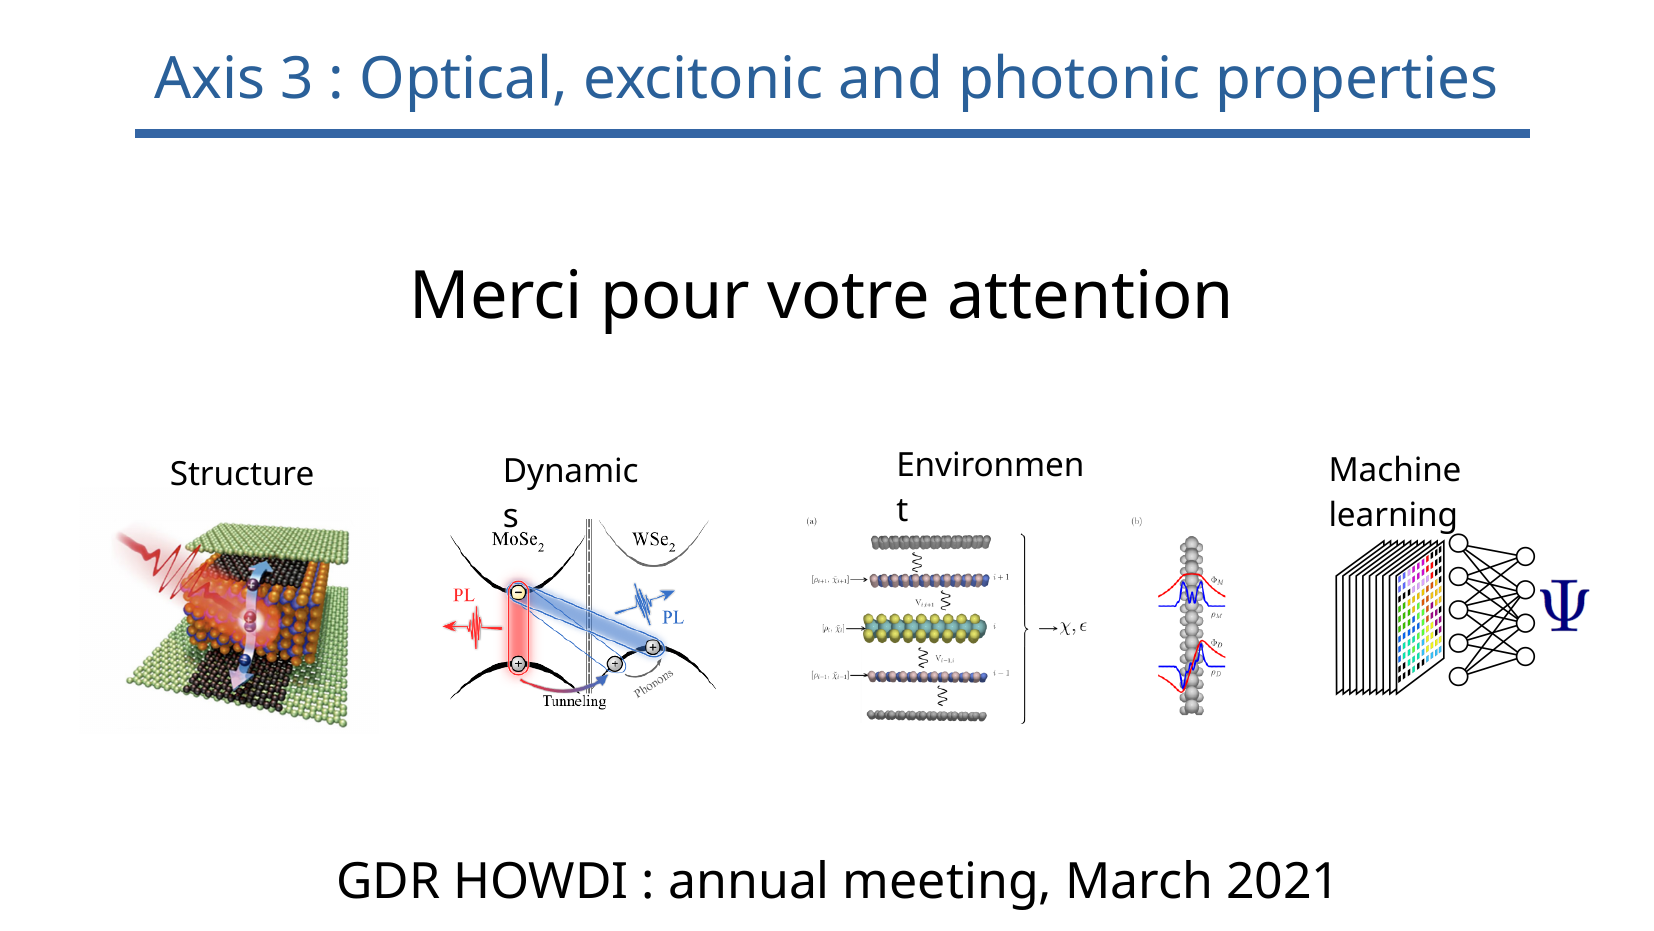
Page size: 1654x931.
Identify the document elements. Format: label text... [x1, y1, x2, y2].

text_box Dynamics [488, 439, 663, 499]
text_box GDR HOWDI : annual meeting, March 2021 [118, 837, 1559, 931]
text_box Structure [155, 442, 330, 502]
picture [79, 487, 379, 734]
picture [388, 514, 771, 715]
picture [797, 512, 1249, 724]
text_box Machine learning [1313, 438, 1611, 498]
text_box Merci pour votre attention [147, 240, 1498, 347]
title Axis 3 : Optical, excitonic and photonic properties [82, 26, 1571, 126]
text_box Environment [881, 433, 1103, 494]
picture [1324, 520, 1597, 713]
